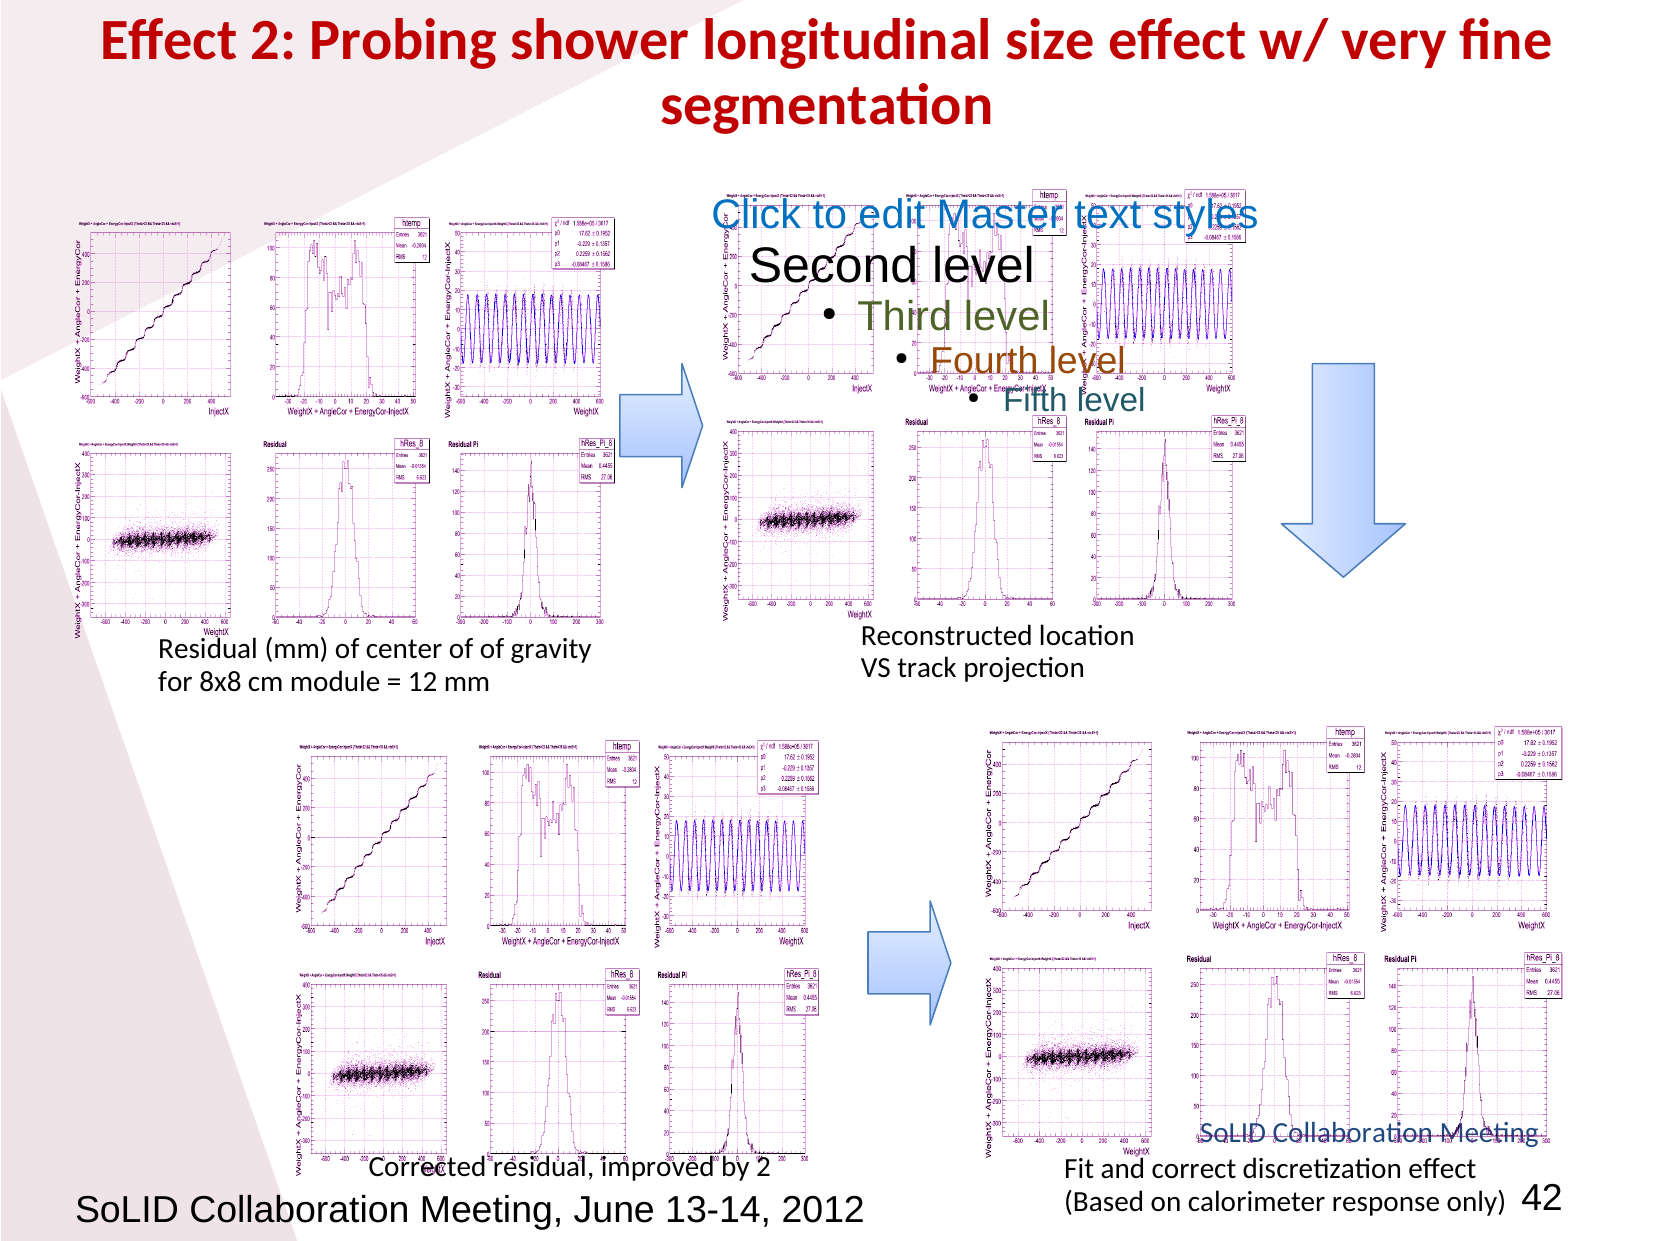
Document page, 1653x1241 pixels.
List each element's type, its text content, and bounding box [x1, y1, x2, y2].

picture [68, 212, 623, 653]
text_box Fit and correct discretization effect (Based on calorimeter response only) [1049, 1145, 1522, 1226]
picture [978, 721, 1571, 1173]
picture [716, 184, 1254, 636]
text_box Corrected residual, improved by 2 [354, 1143, 787, 1191]
text_box Residual (mm) of center of of gravity for 8x8 cm module = 12 mm [143, 625, 614, 706]
text_box [619, 363, 703, 488]
title Effect 2: Probing shower longitudinal size effect w/ very fine segmentation [82, 0, 1571, 207]
text_box Reconstructed location VS track projection [846, 611, 1157, 692]
picture [289, 735, 827, 1191]
text_box [1281, 363, 1406, 578]
text_box [867, 900, 951, 1025]
